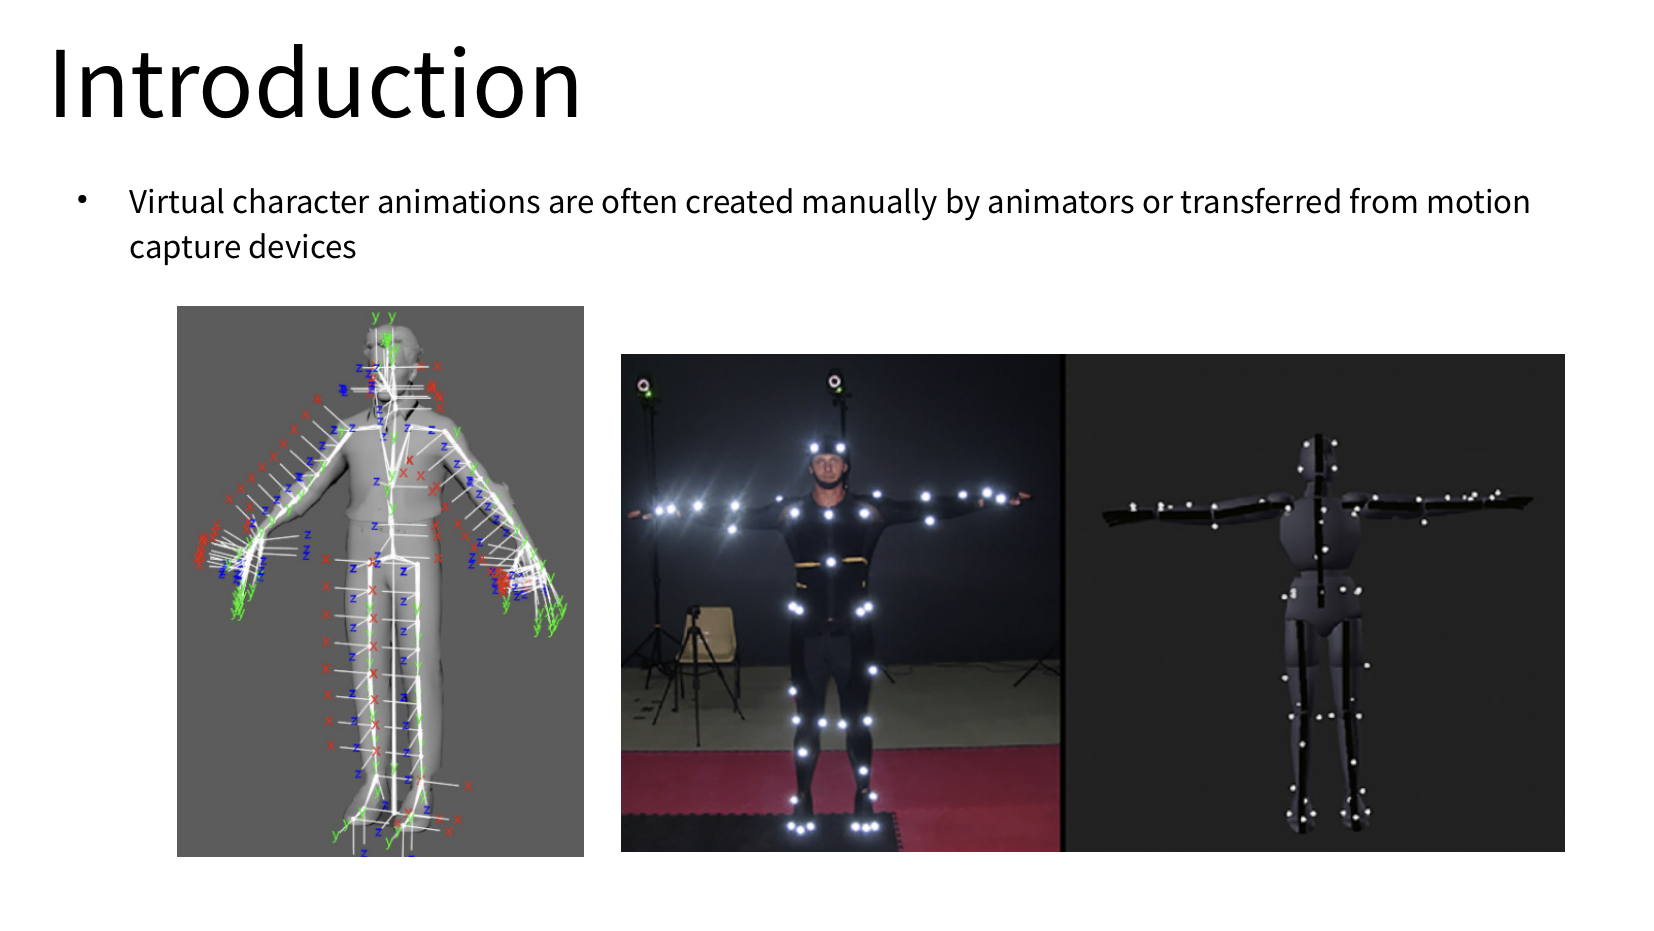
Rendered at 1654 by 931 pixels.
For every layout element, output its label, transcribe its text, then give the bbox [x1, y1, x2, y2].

picture [621, 354, 1565, 852]
title Introduction [47, 0, 1536, 156]
picture [177, 306, 584, 857]
list Virtual character animations are often created manually by animators or transferred from motion capture devices [59, 177, 1565, 886]
